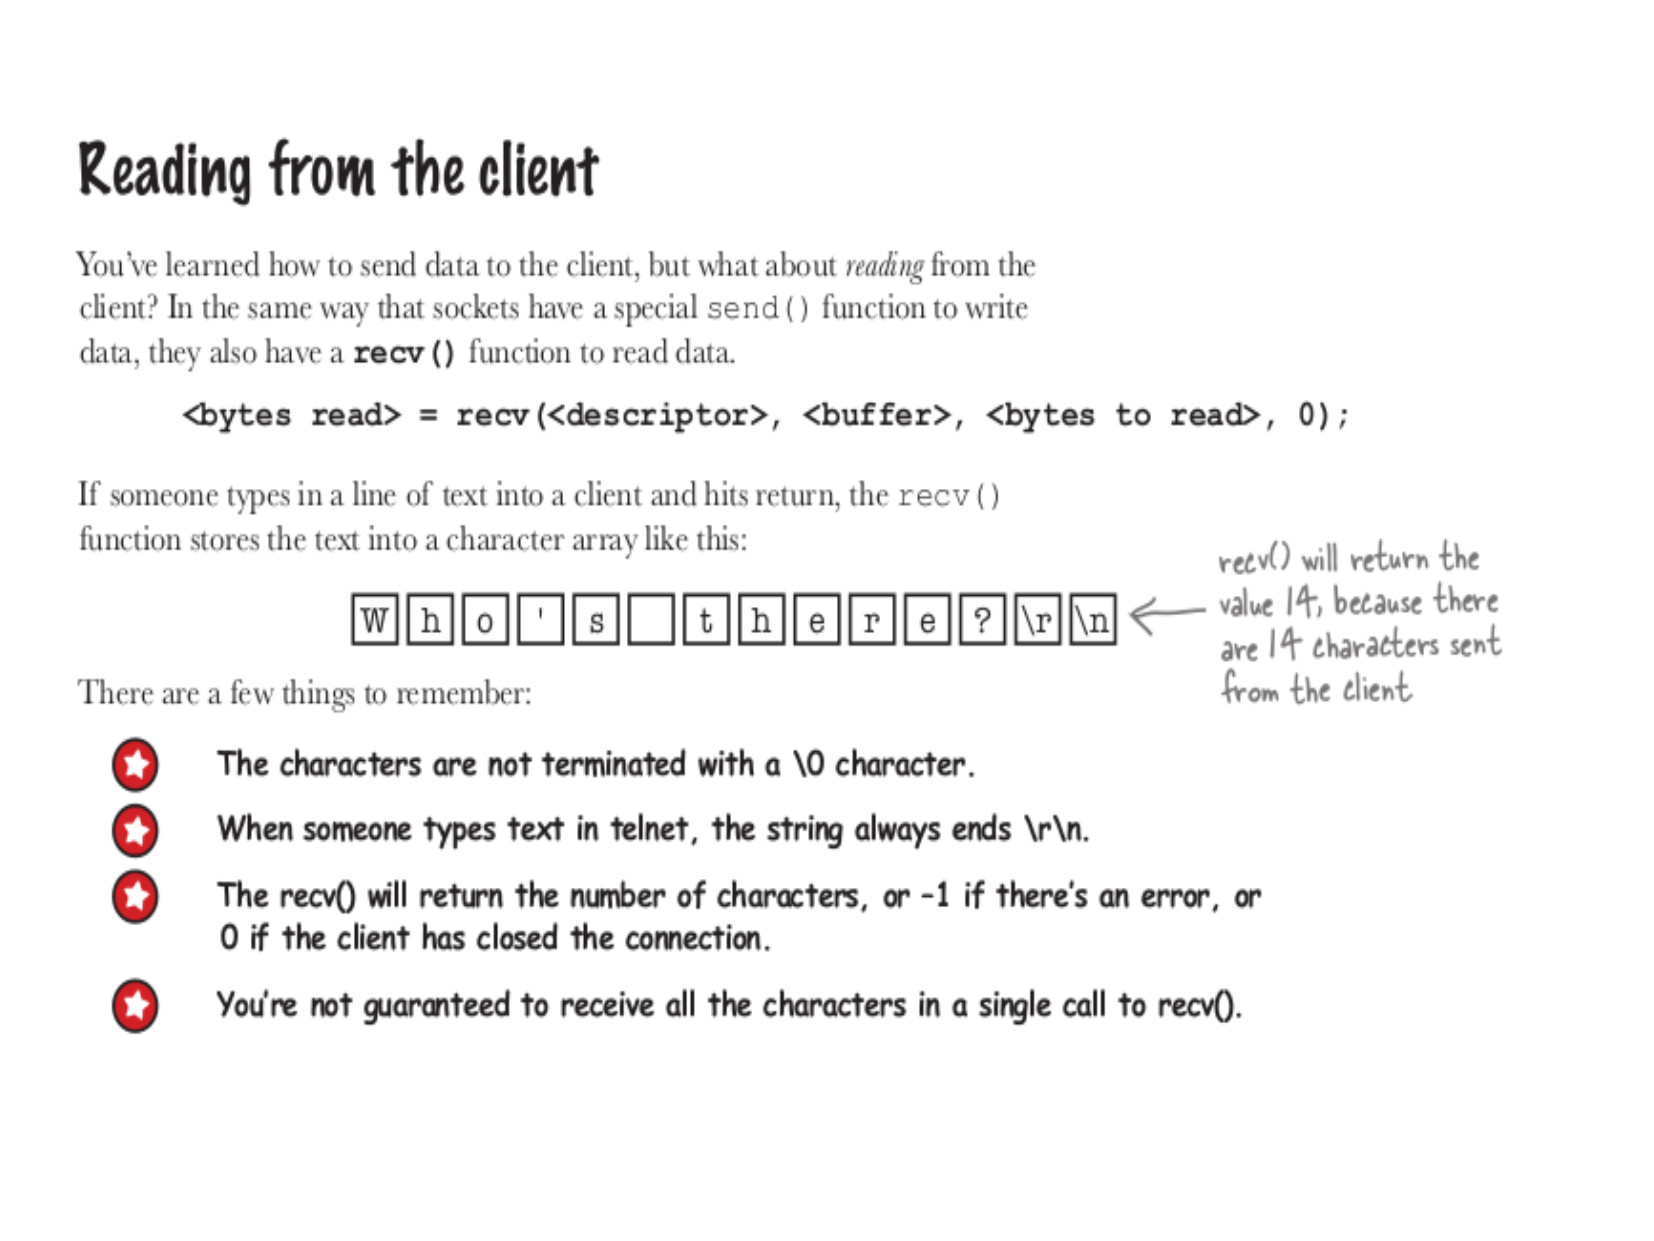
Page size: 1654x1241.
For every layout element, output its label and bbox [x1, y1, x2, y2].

picture [59, 118, 1571, 1052]
